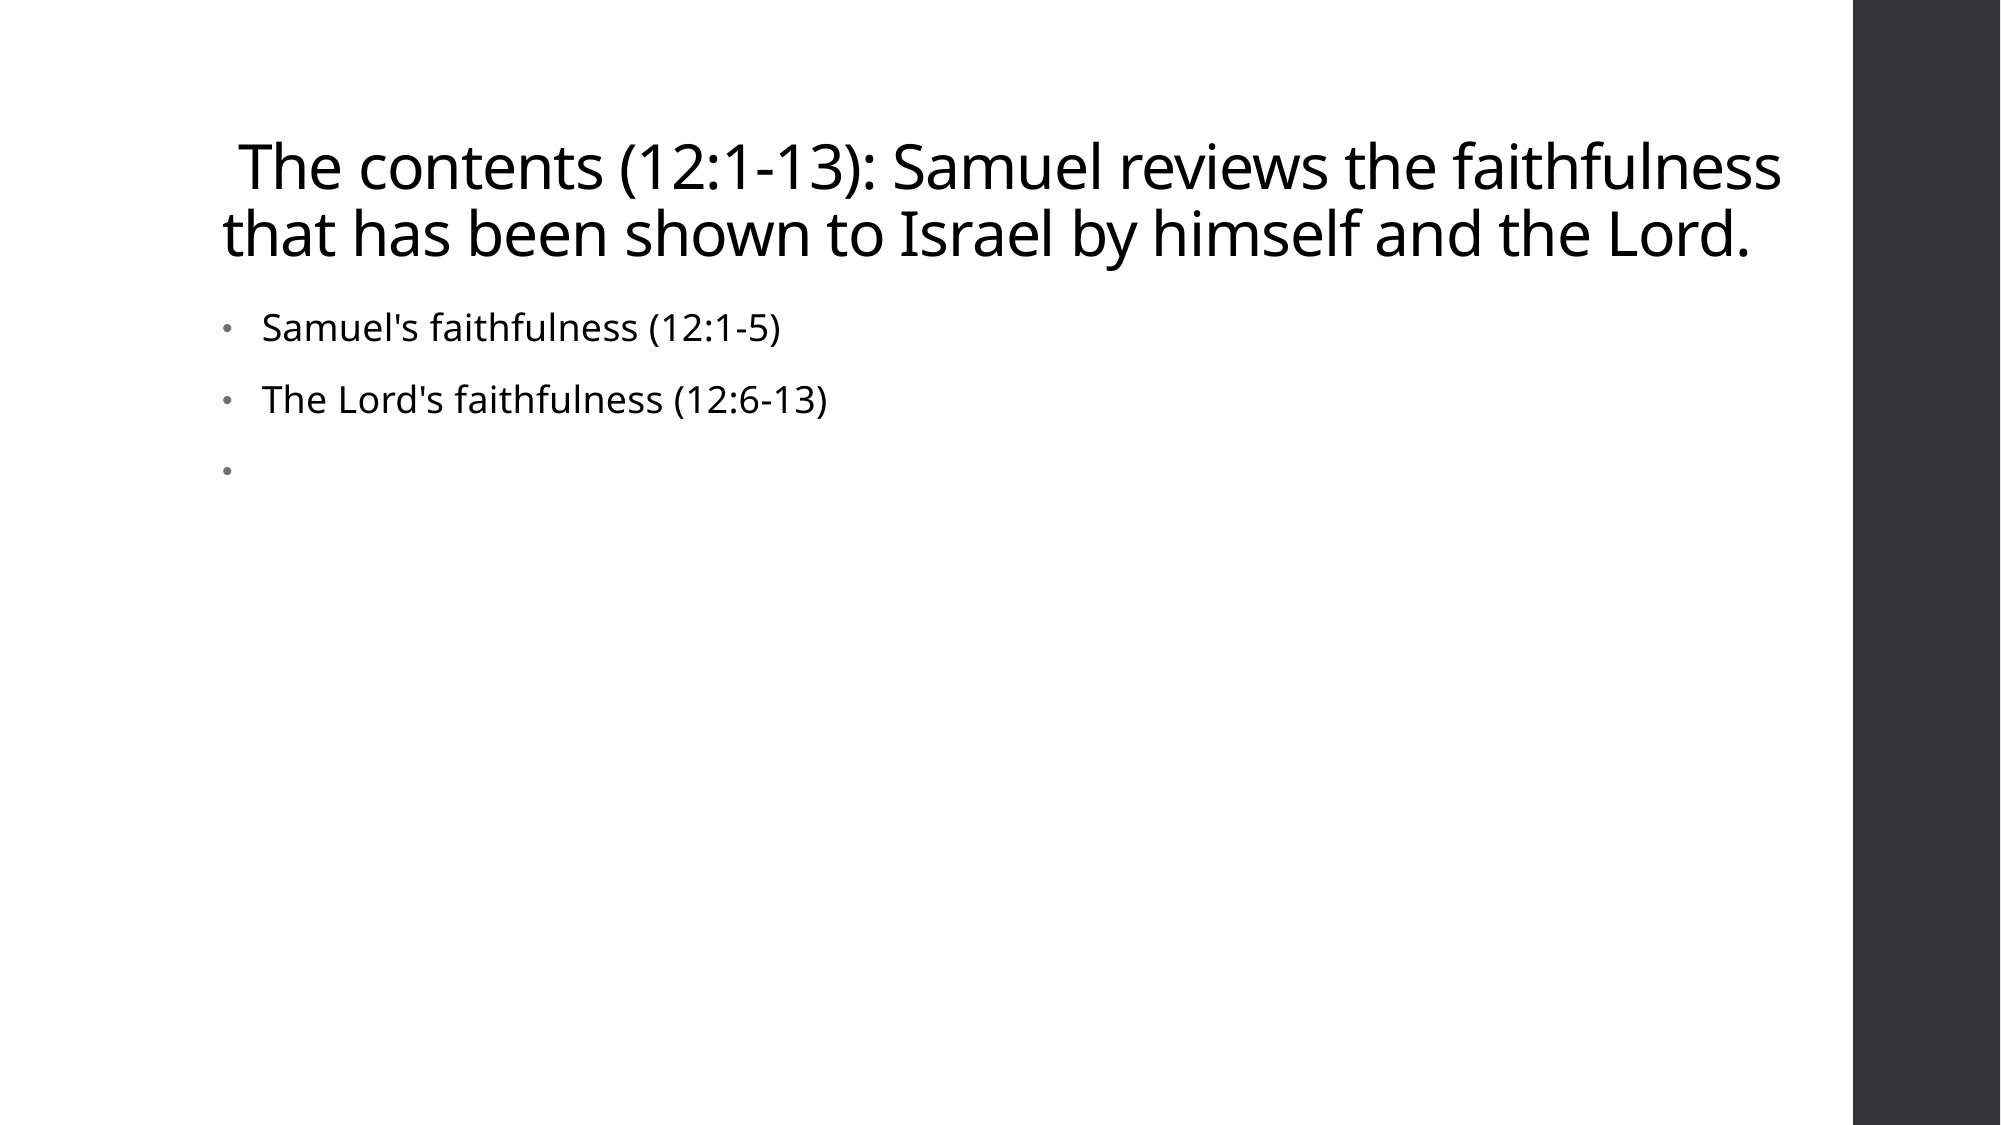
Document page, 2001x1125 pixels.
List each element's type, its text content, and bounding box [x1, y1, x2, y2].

title The contents (12:1-13): Samuel reviews the faithfulness that has been shown to Israel by himself and the Lord. [206, 60, 1797, 278]
list Samuel's faithfulness (12:1-5) The Lord's faithfulness (12:6-13) [206, 299, 1617, 1014]
